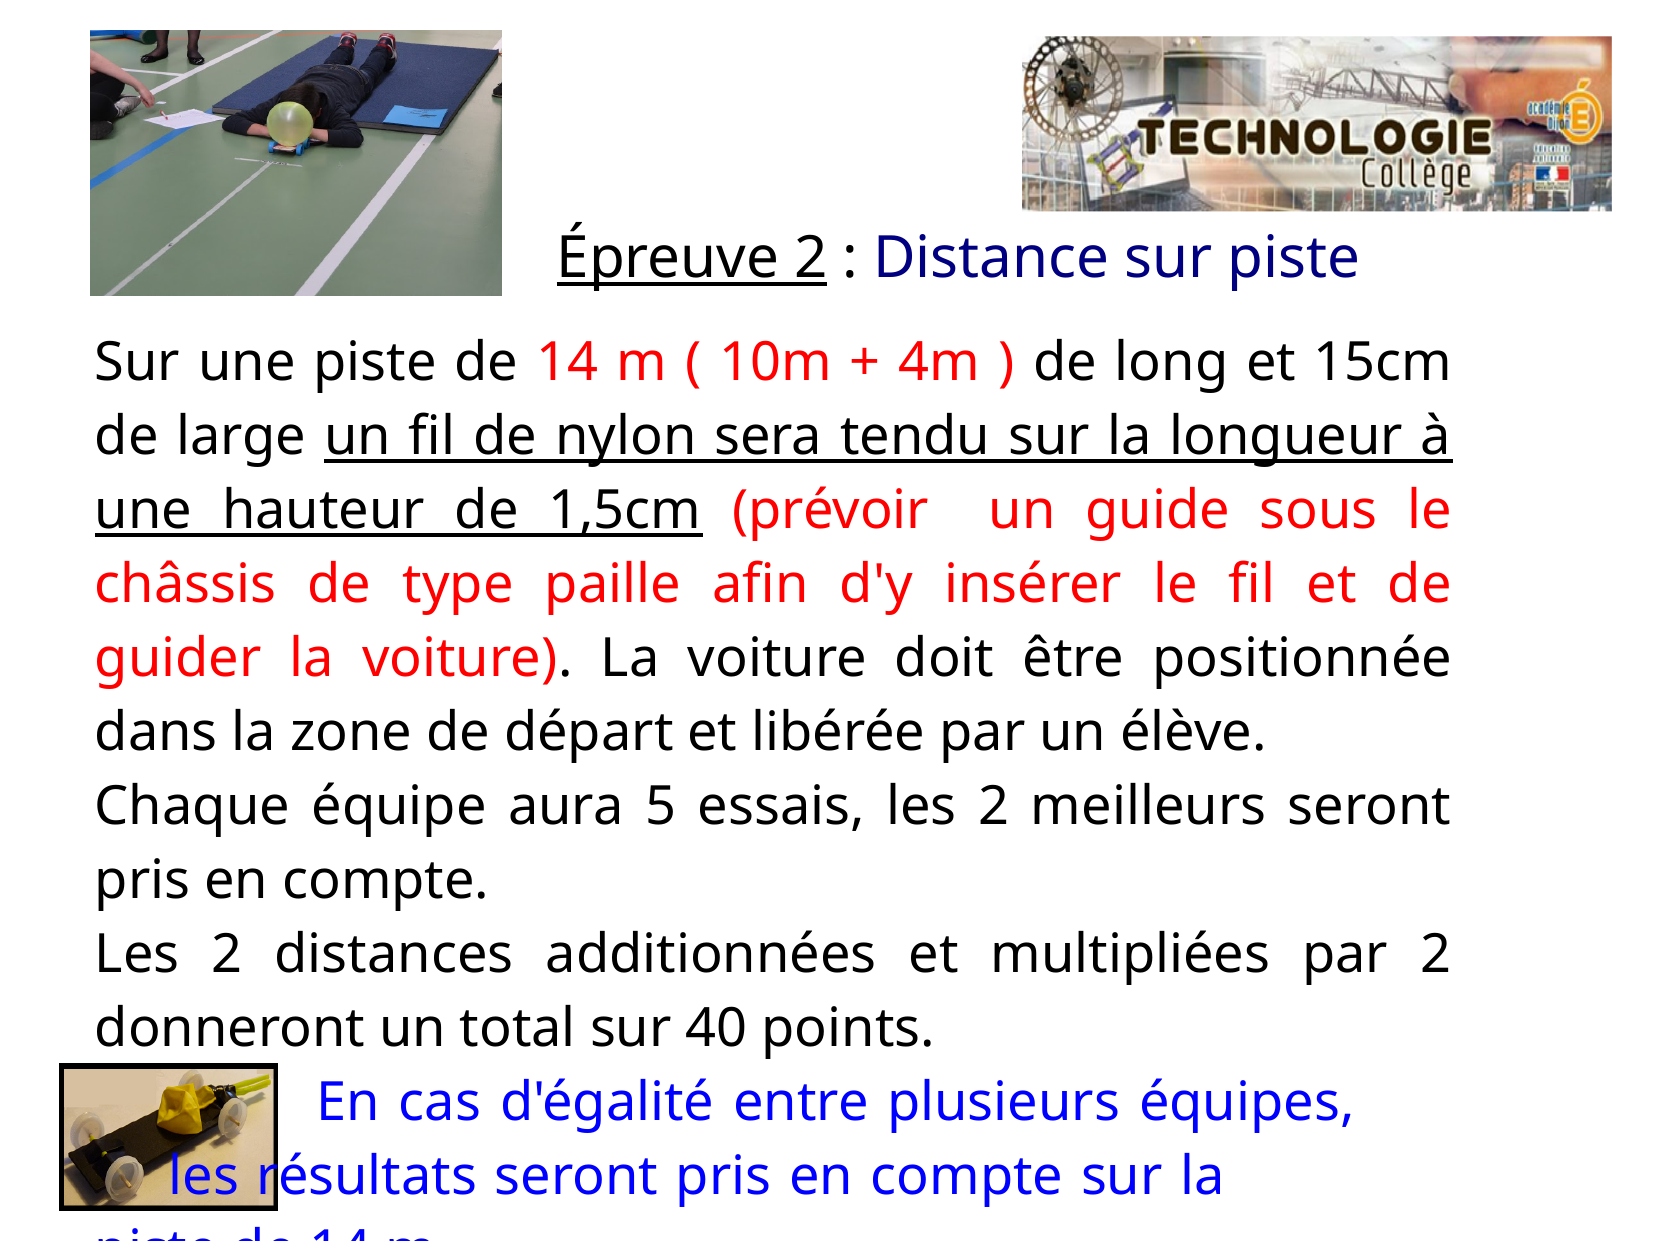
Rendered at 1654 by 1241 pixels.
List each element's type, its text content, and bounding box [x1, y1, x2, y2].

picture [90, 30, 502, 296]
picture [59, 1062, 80, 1211]
picture [1021, 35, 1613, 213]
text_box Épreuve 2 : Distance sur piste Sur une piste de 14 m ( 10m + 4m ) de long et 15cm de large un fil de nylon sera tendu sur la longueur à une hauteur de 1,5cm (prévoir un guide sous le châssis de type paille afin d'y insérer le fil et de guider la voiture). La voiture doit être positionnée dans la zone de départ et libérée par un élève. Chaque équipe aura 5 essais, les 2 meilleurs seront pris en compte. Les 2 distances additionnées et multipliées par 2 donneront un total sur 40 points. En cas d'égalité entre plusieurs équipes, les résultats seront pris en compte sur la piste de 14 m [80, 207, 1468, 1241]
